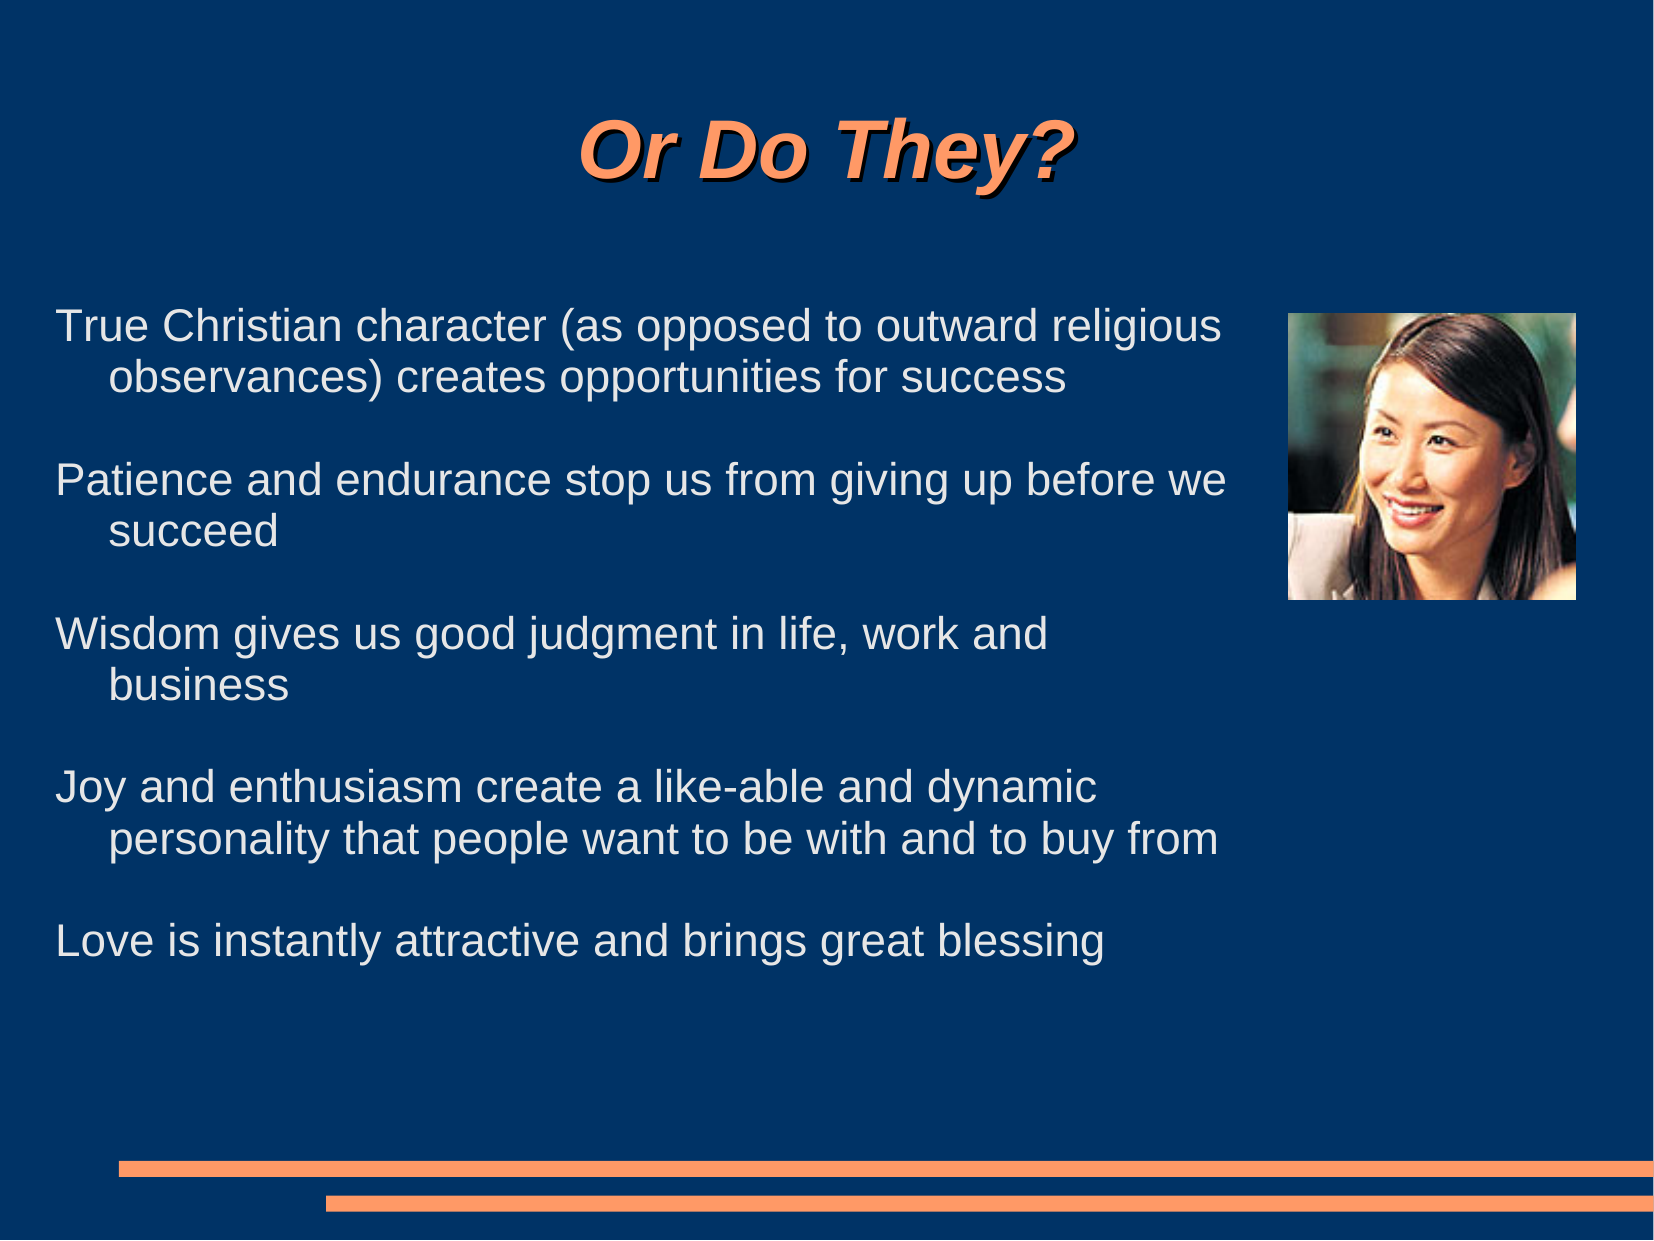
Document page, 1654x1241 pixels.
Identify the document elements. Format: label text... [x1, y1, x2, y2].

list True Christian character (as opposed to outward religious observances) creates opportunities for success Patience and endurance stop us from giving up before we succeed Wisdom gives us good judgment in life, work and business Joy and enthusiasm create a like-able and dynamic personality that people want to be with and to buy from Love is instantly attractive and brings great blessing [37, 300, 1238, 1051]
picture [1288, 313, 1576, 601]
title Or Do They? [121, 46, 1534, 254]
